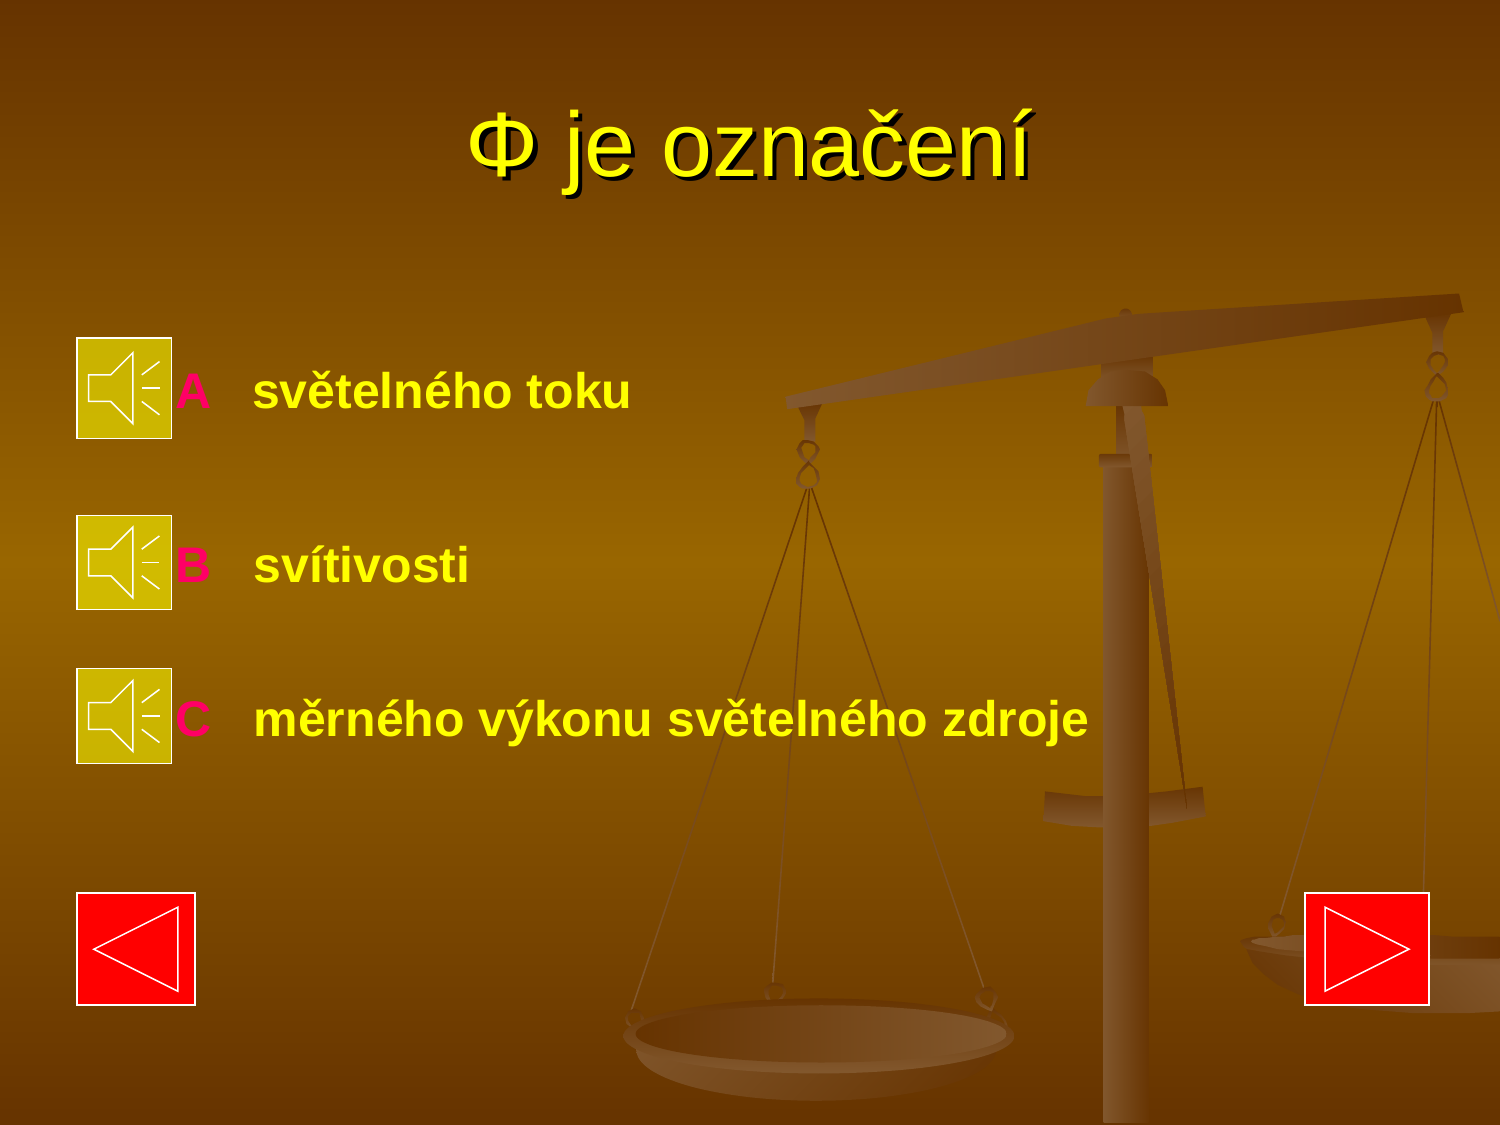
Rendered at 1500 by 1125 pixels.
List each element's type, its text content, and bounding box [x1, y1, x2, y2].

text_box [1305, 893, 1429, 1006]
text_box C měrného výkonu světelného zdroje [76, 668, 172, 764]
text_box [76, 893, 195, 1006]
text_box A světelného toku [76, 338, 172, 439]
text_box B svítivosti [76, 515, 172, 610]
title Φ je označení [75, 45, 1426, 234]
